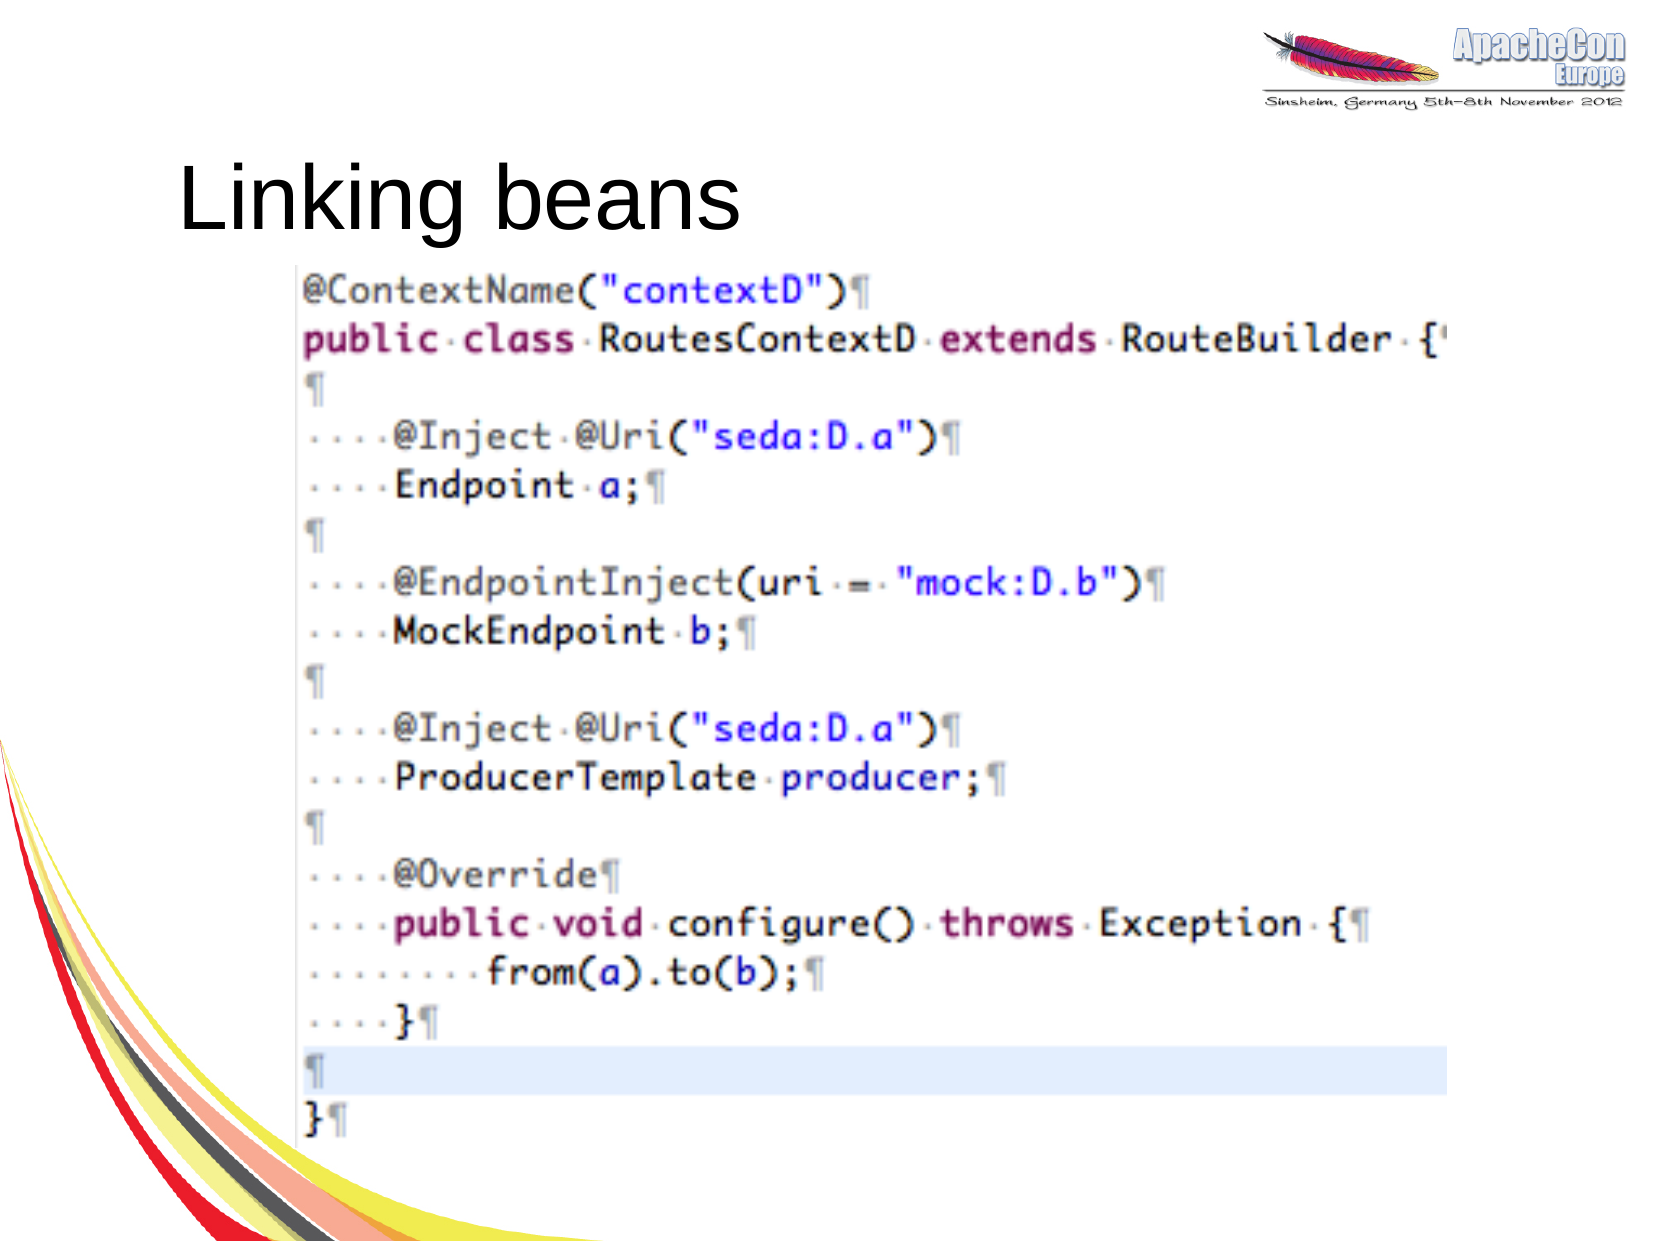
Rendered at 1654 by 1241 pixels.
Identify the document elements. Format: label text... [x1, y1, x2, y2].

title Linking beans [177, 141, 1536, 254]
picture [0, 0, 1654, 1241]
